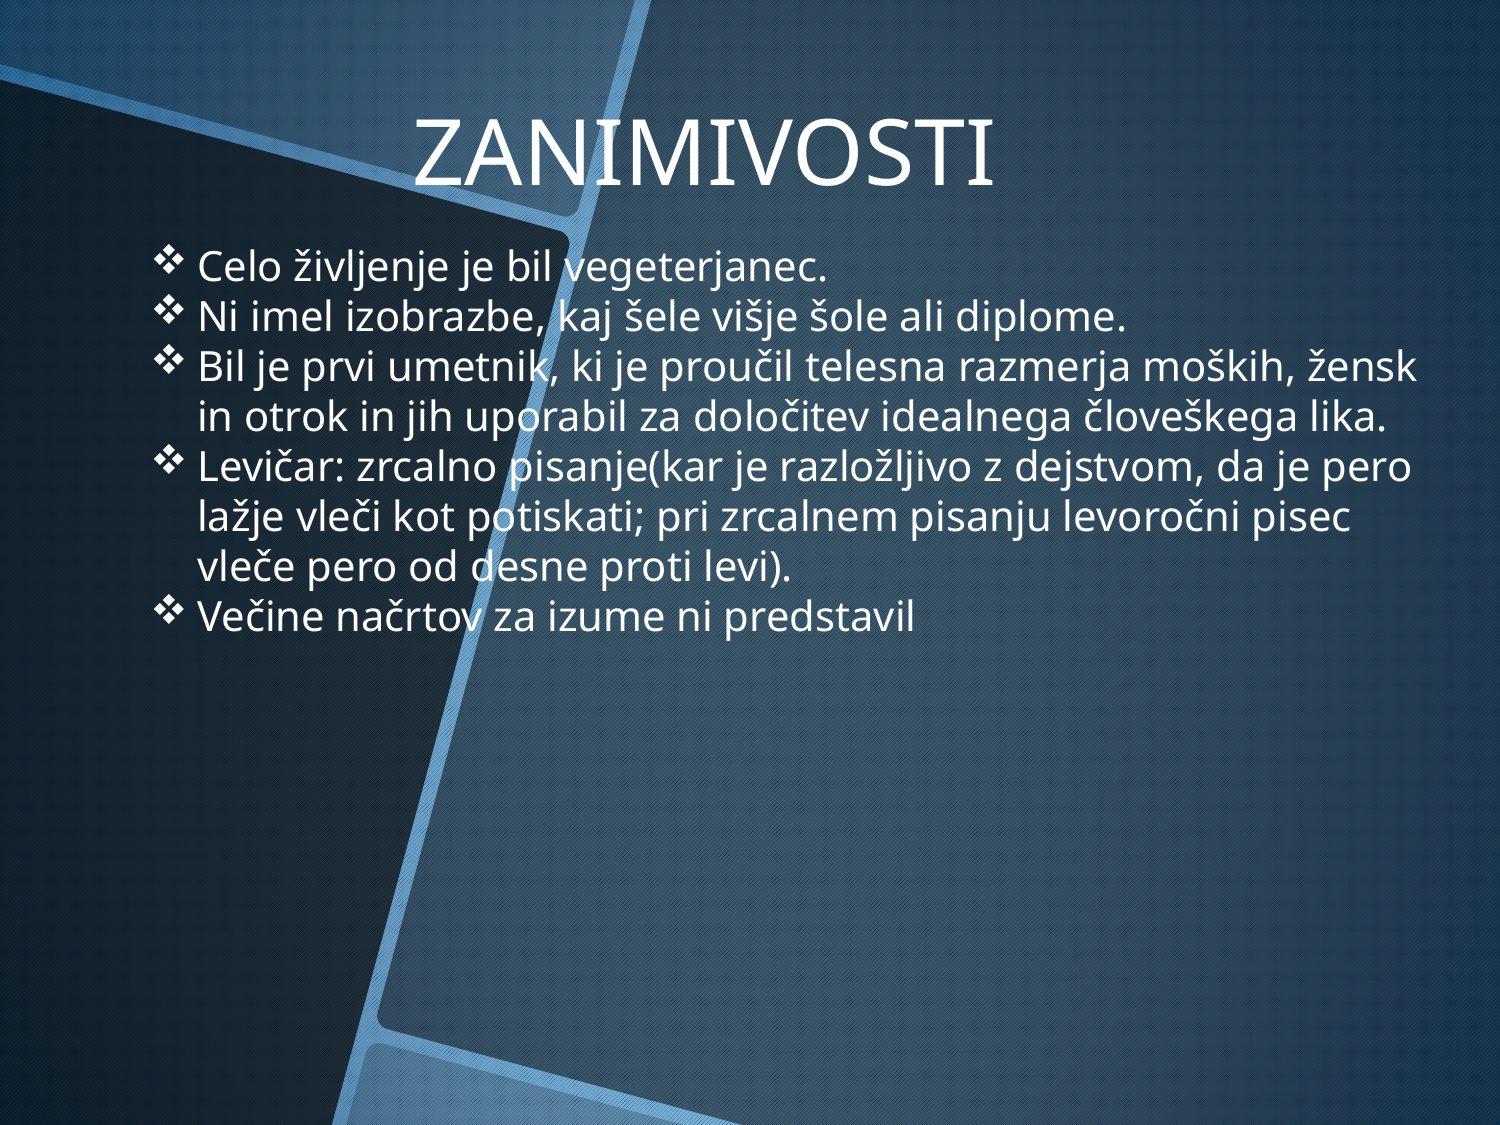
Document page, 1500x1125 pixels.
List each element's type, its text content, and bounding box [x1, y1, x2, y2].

title ZANIMIVOSTI [289, 42, 1121, 232]
text_box Celo življenje je bil vegeterjanec. Ni imel izobrazbe, kaj šele višje šole ali diplome. Bil je prvi umetnik, ki je proučil telesna razmerja moških, žensk in otrok in jih uporabil za določitev idealnega človeškega lika. Levičar: zrcalno pisanje(kar je razložljivo z dejstvom, da je pero lažje vleči kot potiskati; pri zrcalnem pisanju levoročni pisec vleče pero od desne proti levi). Večine načrtov za izume ni predstavil [135, 232, 1447, 848]
